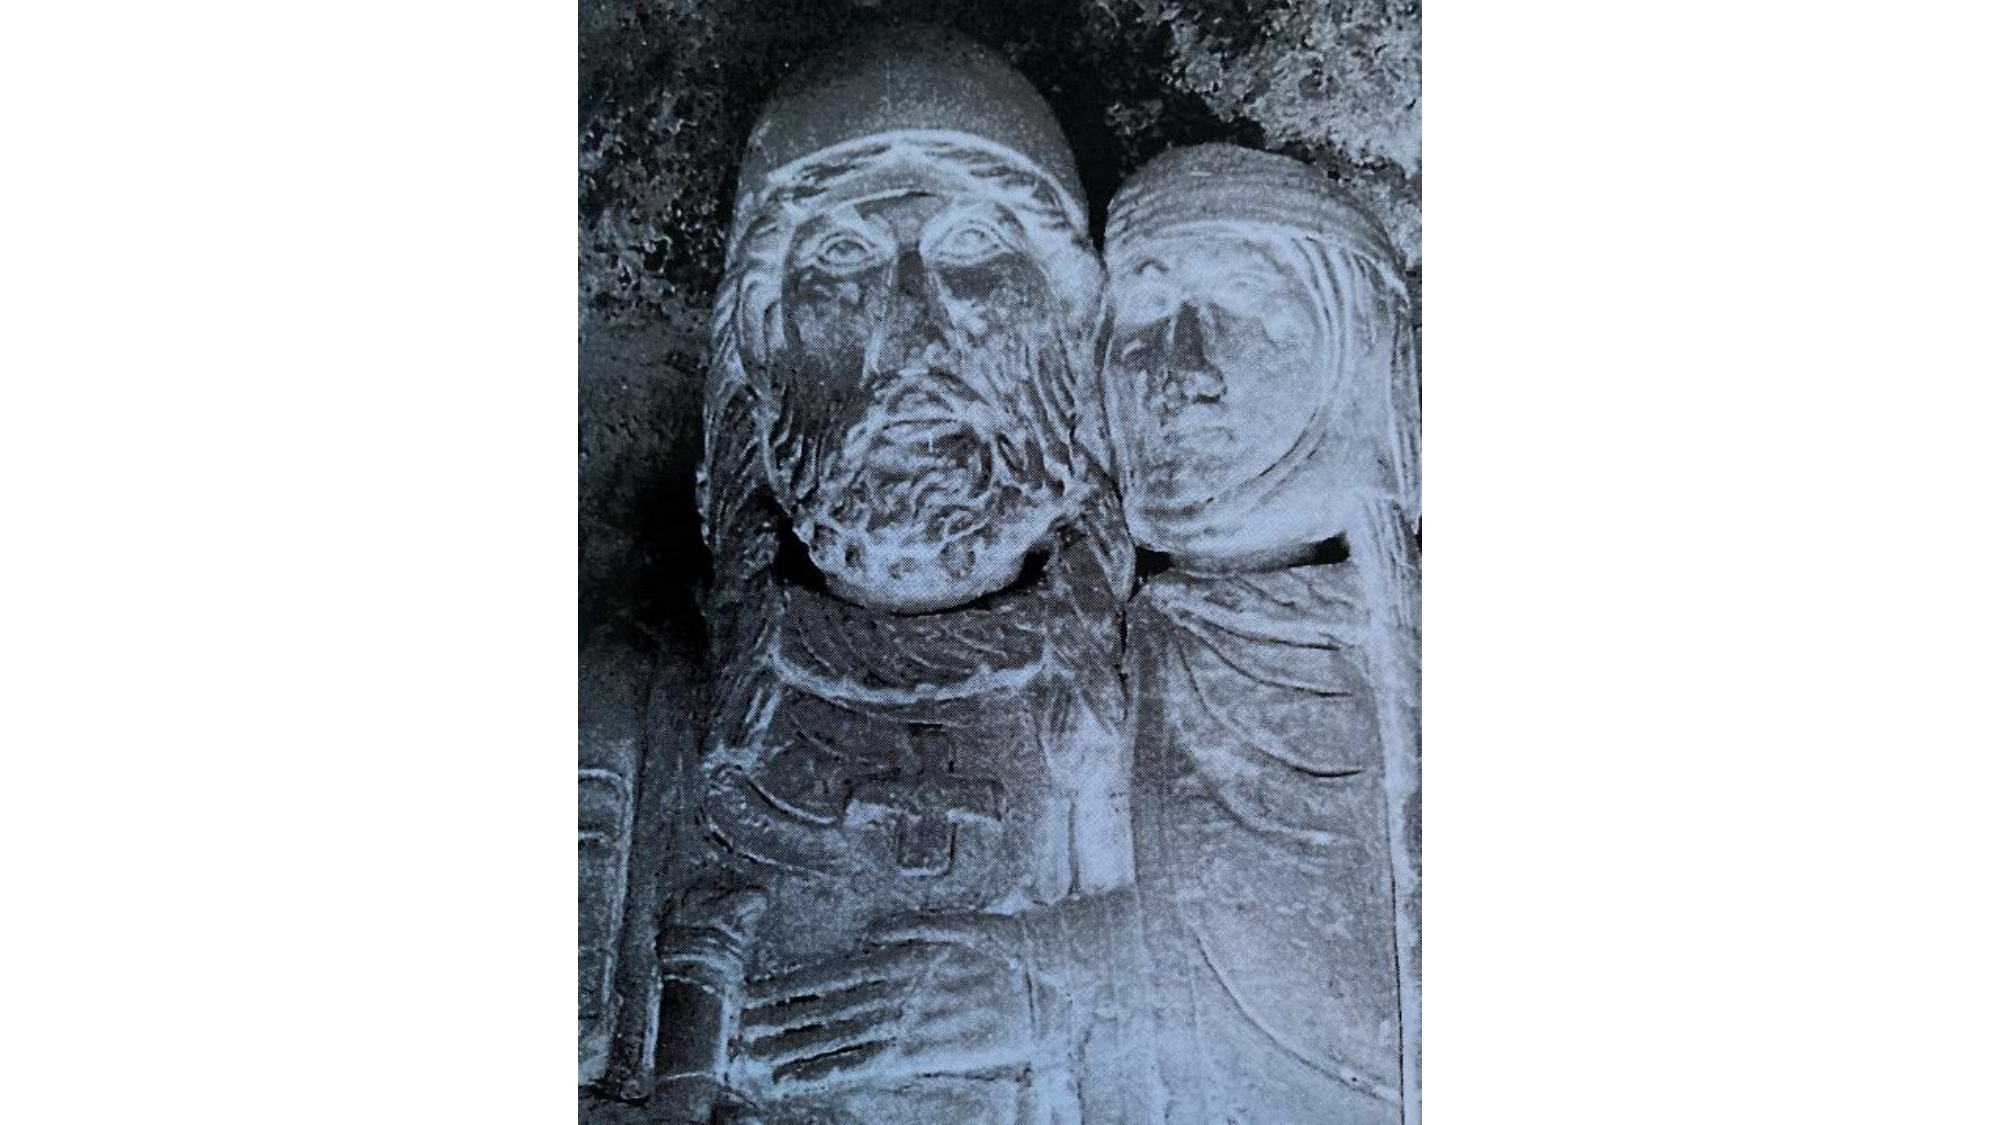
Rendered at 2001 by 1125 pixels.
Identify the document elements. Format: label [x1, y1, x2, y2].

picture [578, 0, 1422, 1125]
